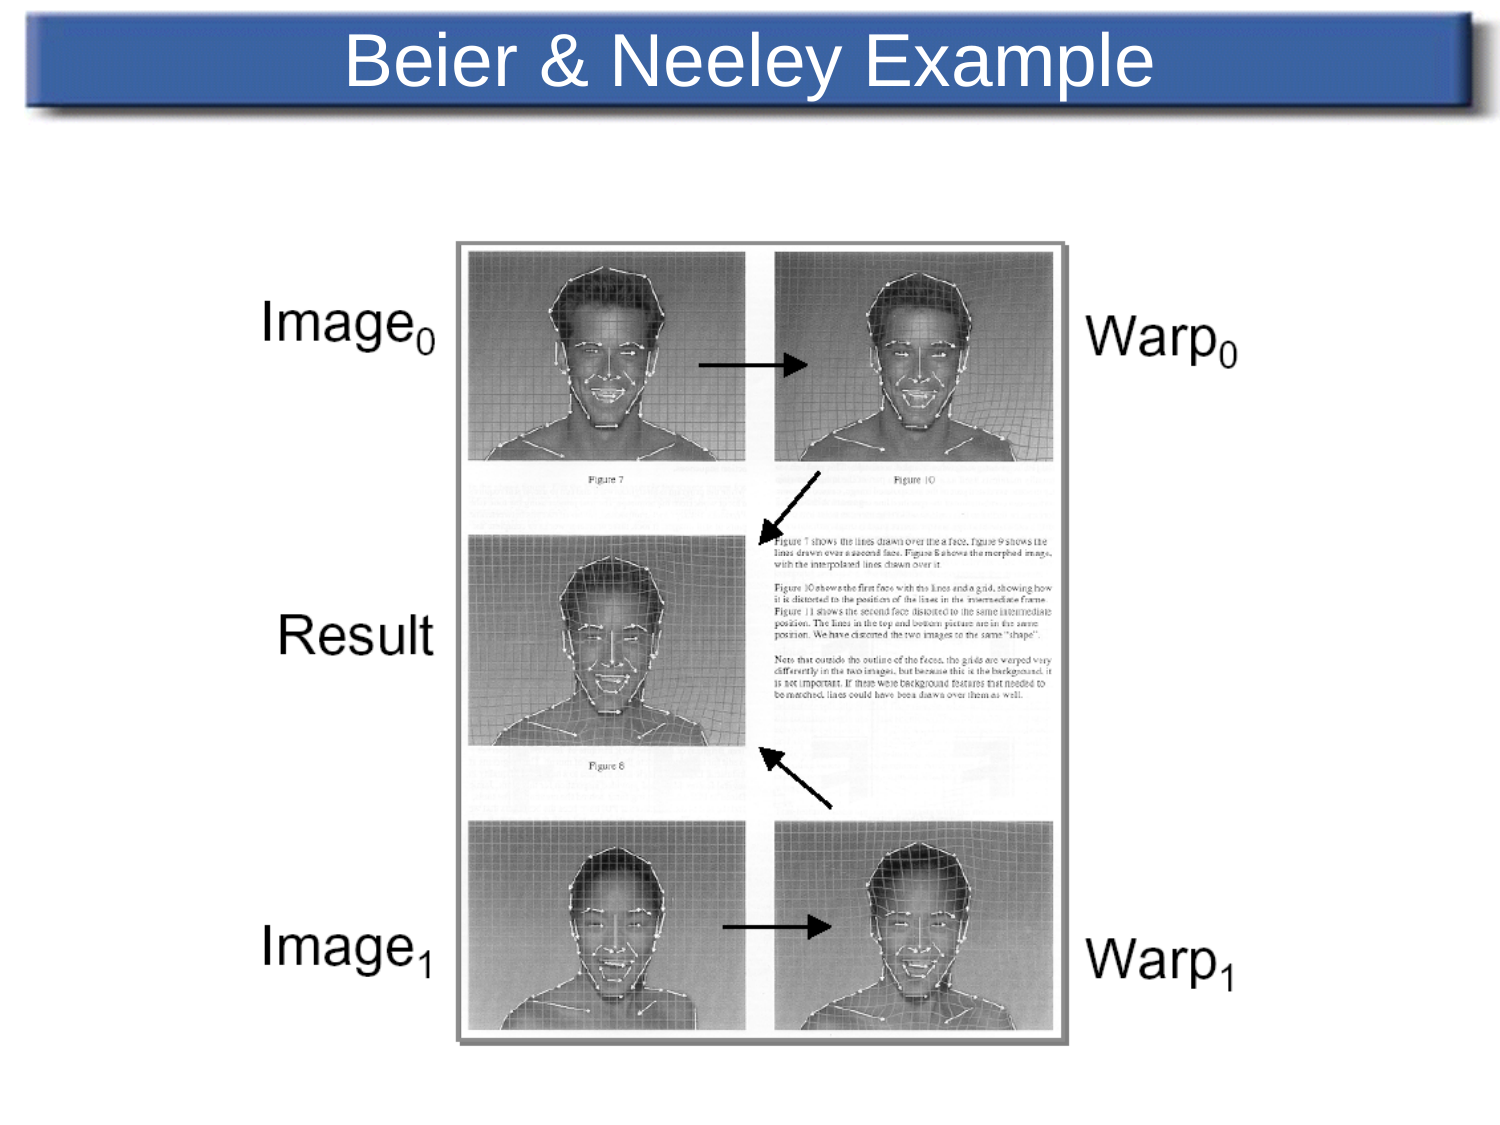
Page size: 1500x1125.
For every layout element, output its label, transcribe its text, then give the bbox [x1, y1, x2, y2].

picture [249, 224, 1263, 1058]
title Beier & Neeley Example [110, 3, 1389, 110]
picture [24, 9, 1500, 125]
